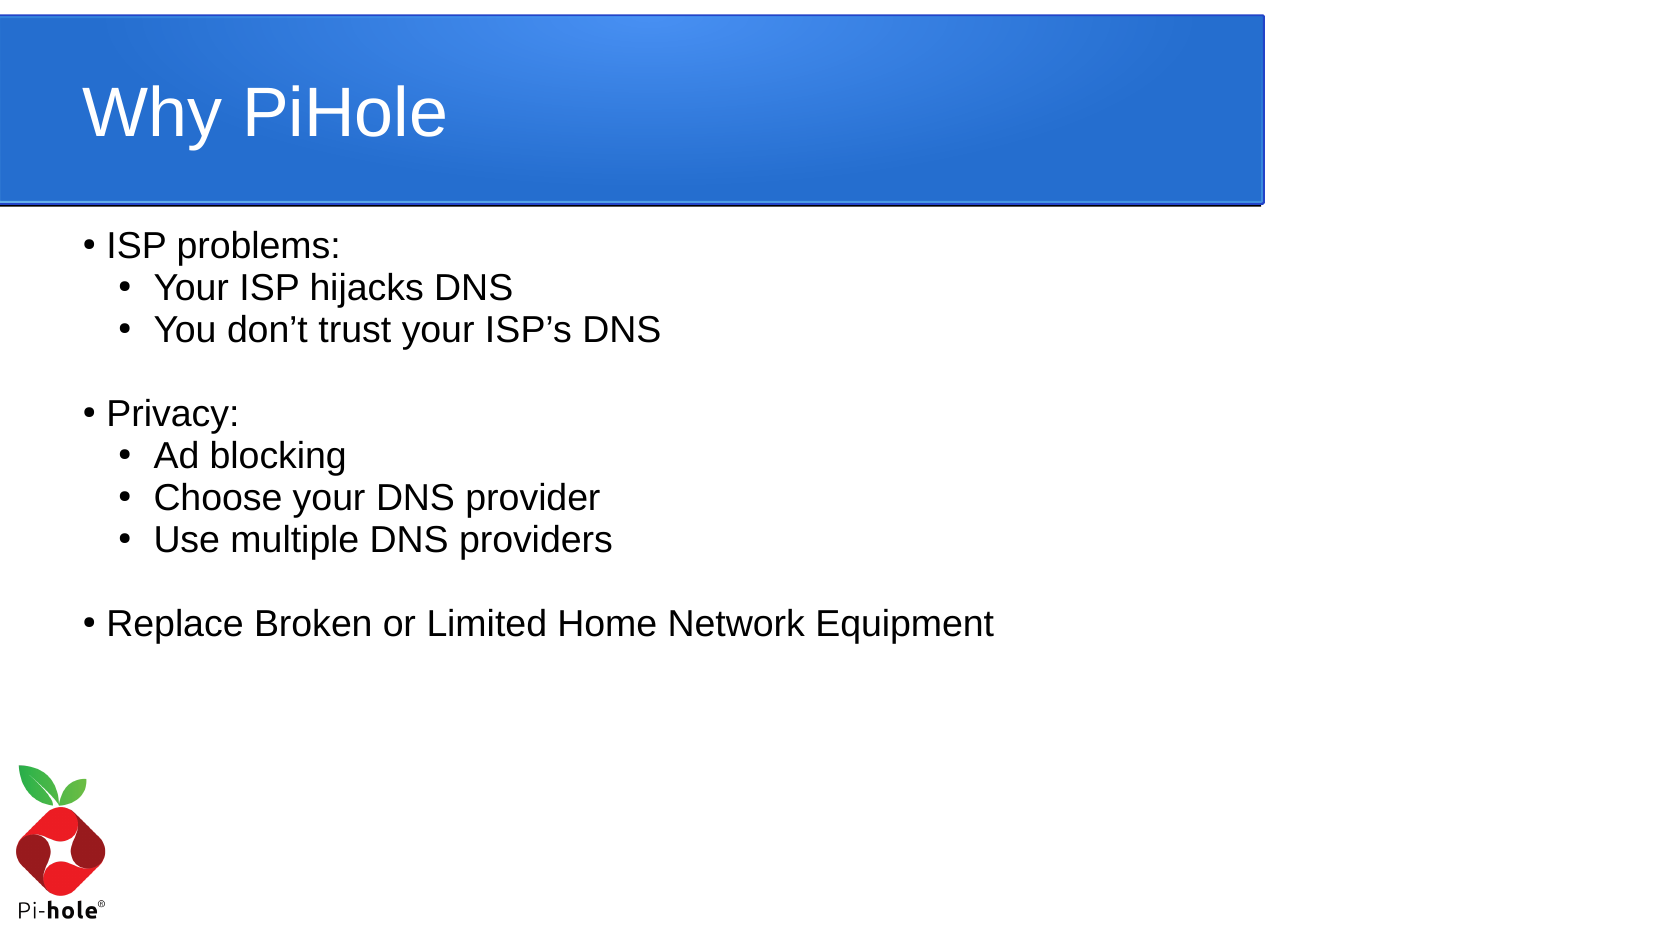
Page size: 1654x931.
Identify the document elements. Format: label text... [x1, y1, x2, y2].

title Why PiHole [82, 35, 1235, 189]
picture [15, 765, 106, 919]
subtitle ISP problems: Your ISP hijacks DNS You don’t trust your ISP’s DNS Privacy: Ad blocking Choose your DNS provider Use multiple DNS providers Replace Broken or Limited Home Network Equipment [82, 224, 1571, 764]
